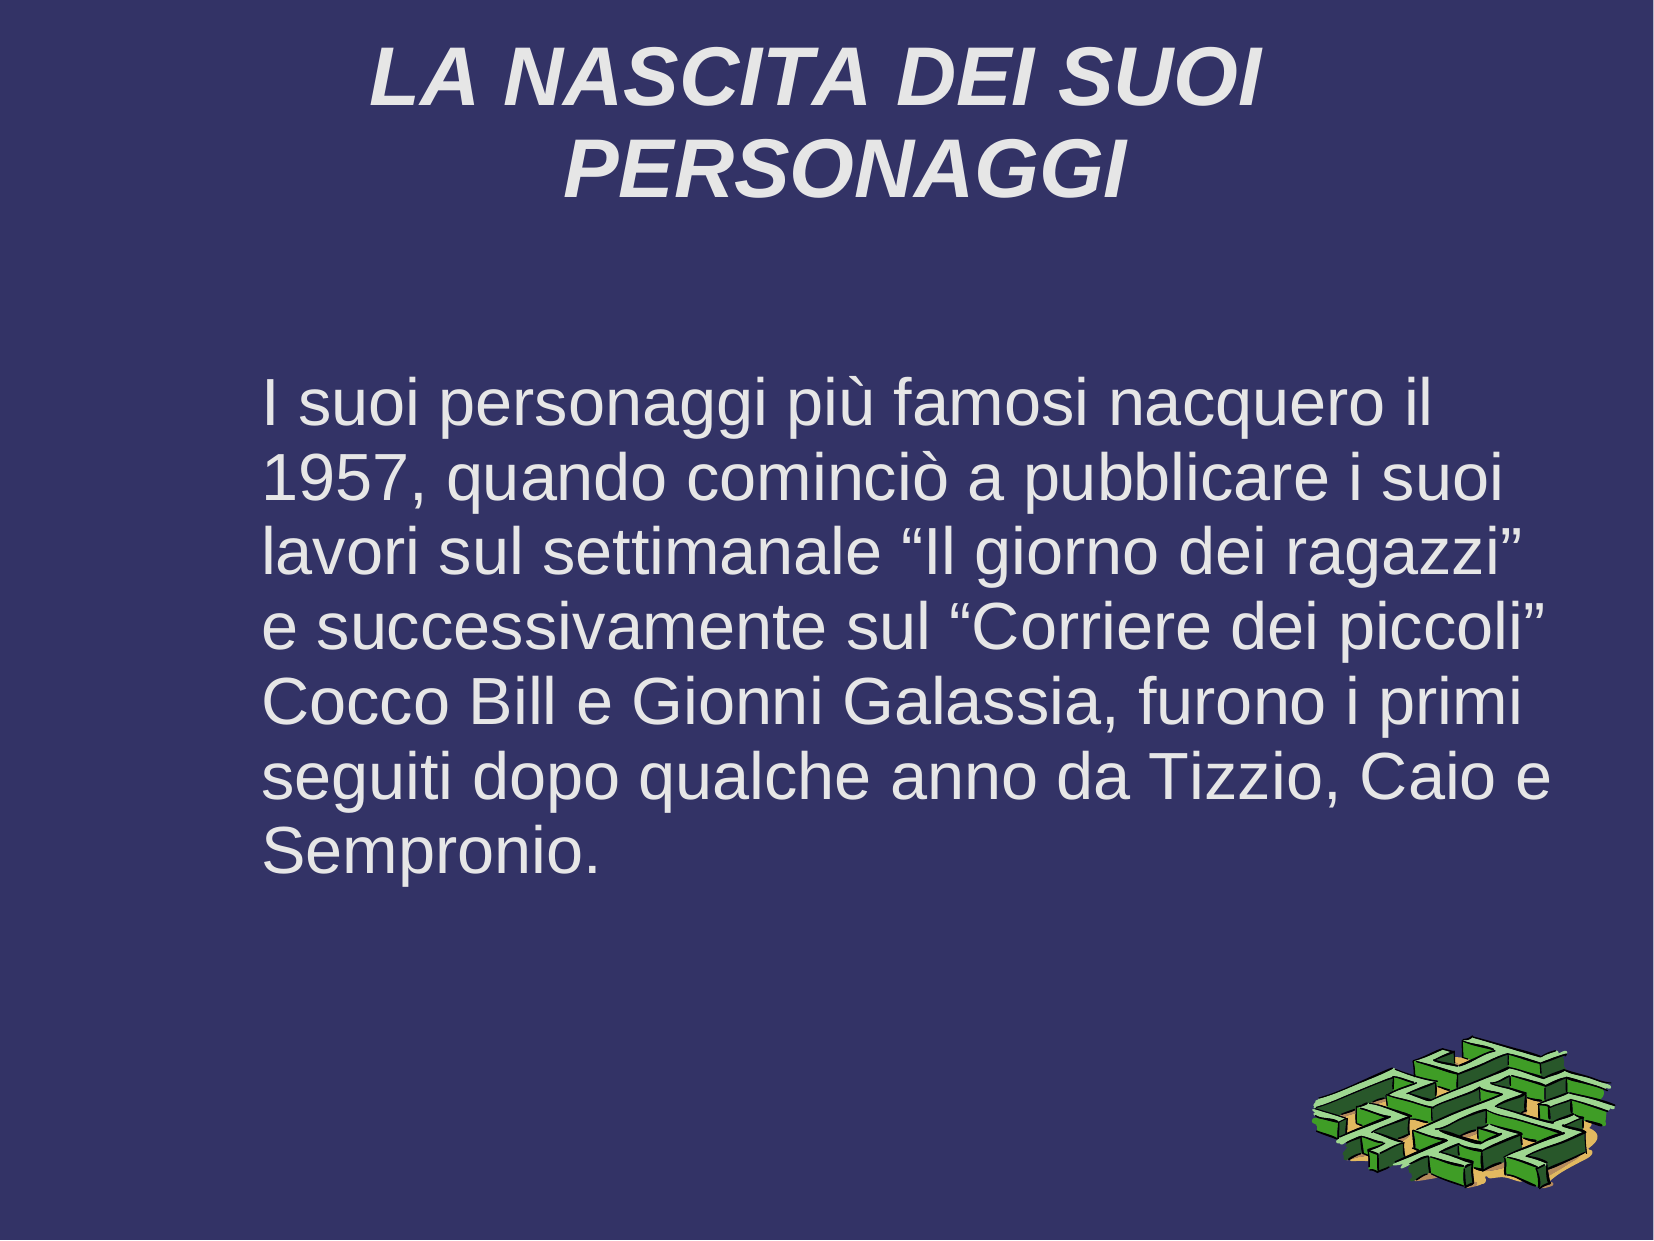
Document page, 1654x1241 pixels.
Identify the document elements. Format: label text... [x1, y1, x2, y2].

list I suoi personaggi più famosi nacquero il 1957, quando cominciò a pubblicare i suoi lavori sul settimanale “Il giorno dei ragazzi” e successivamente sul “Corriere dei piccoli” Cocco Bill e Gionni Galassia, furono i primi seguiti dopo qualche anno da Tizzio, Caio e Sempronio. [178, 364, 1570, 1147]
title LA NASCITA DEI SUOI PERSONAGGI [121, 19, 1534, 227]
